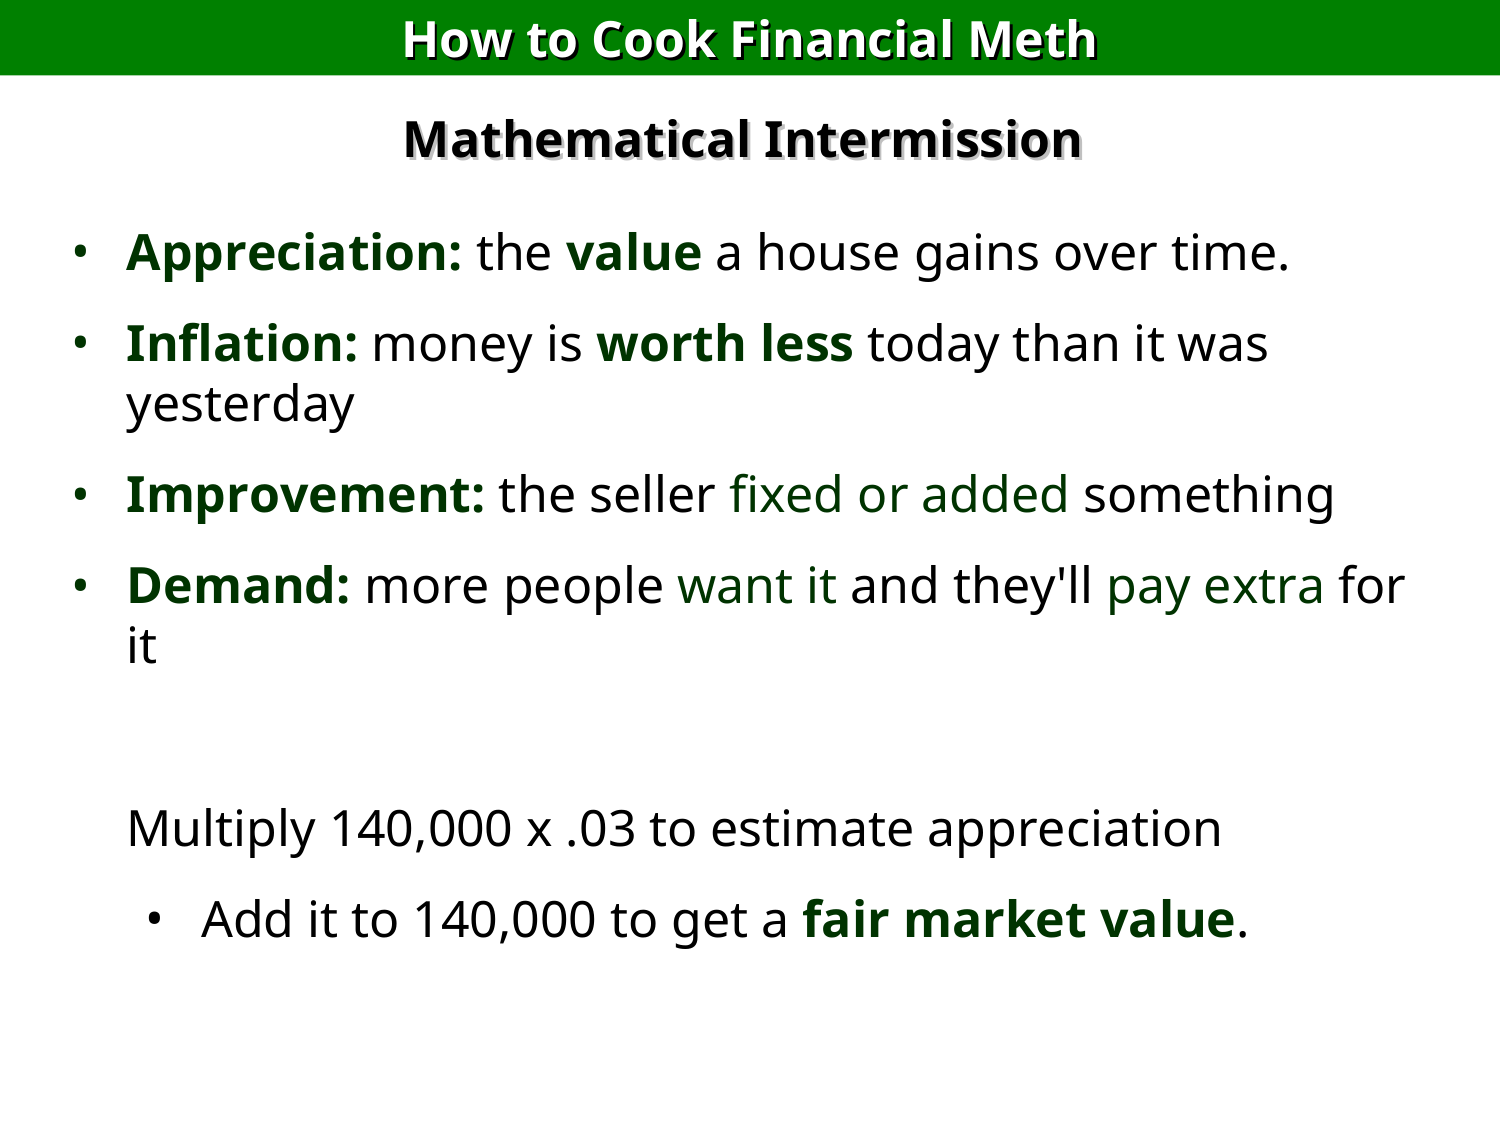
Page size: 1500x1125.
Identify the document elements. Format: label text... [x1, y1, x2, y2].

text_box Appreciation: the value a house gains over time. Inflation: money is worth less today than it was yesterday Improvement: the seller fixed or added something Demand: more people want it and they'll pay extra for it Multiply 140,000 x .03 to estimate appreciation Add it to 140,000 to get a fair market value. [37, 212, 1463, 956]
title Mathematical Intermission [112, 99, 1388, 176]
text_box How to Cook Financial Meth [0, 0, 1500, 76]
